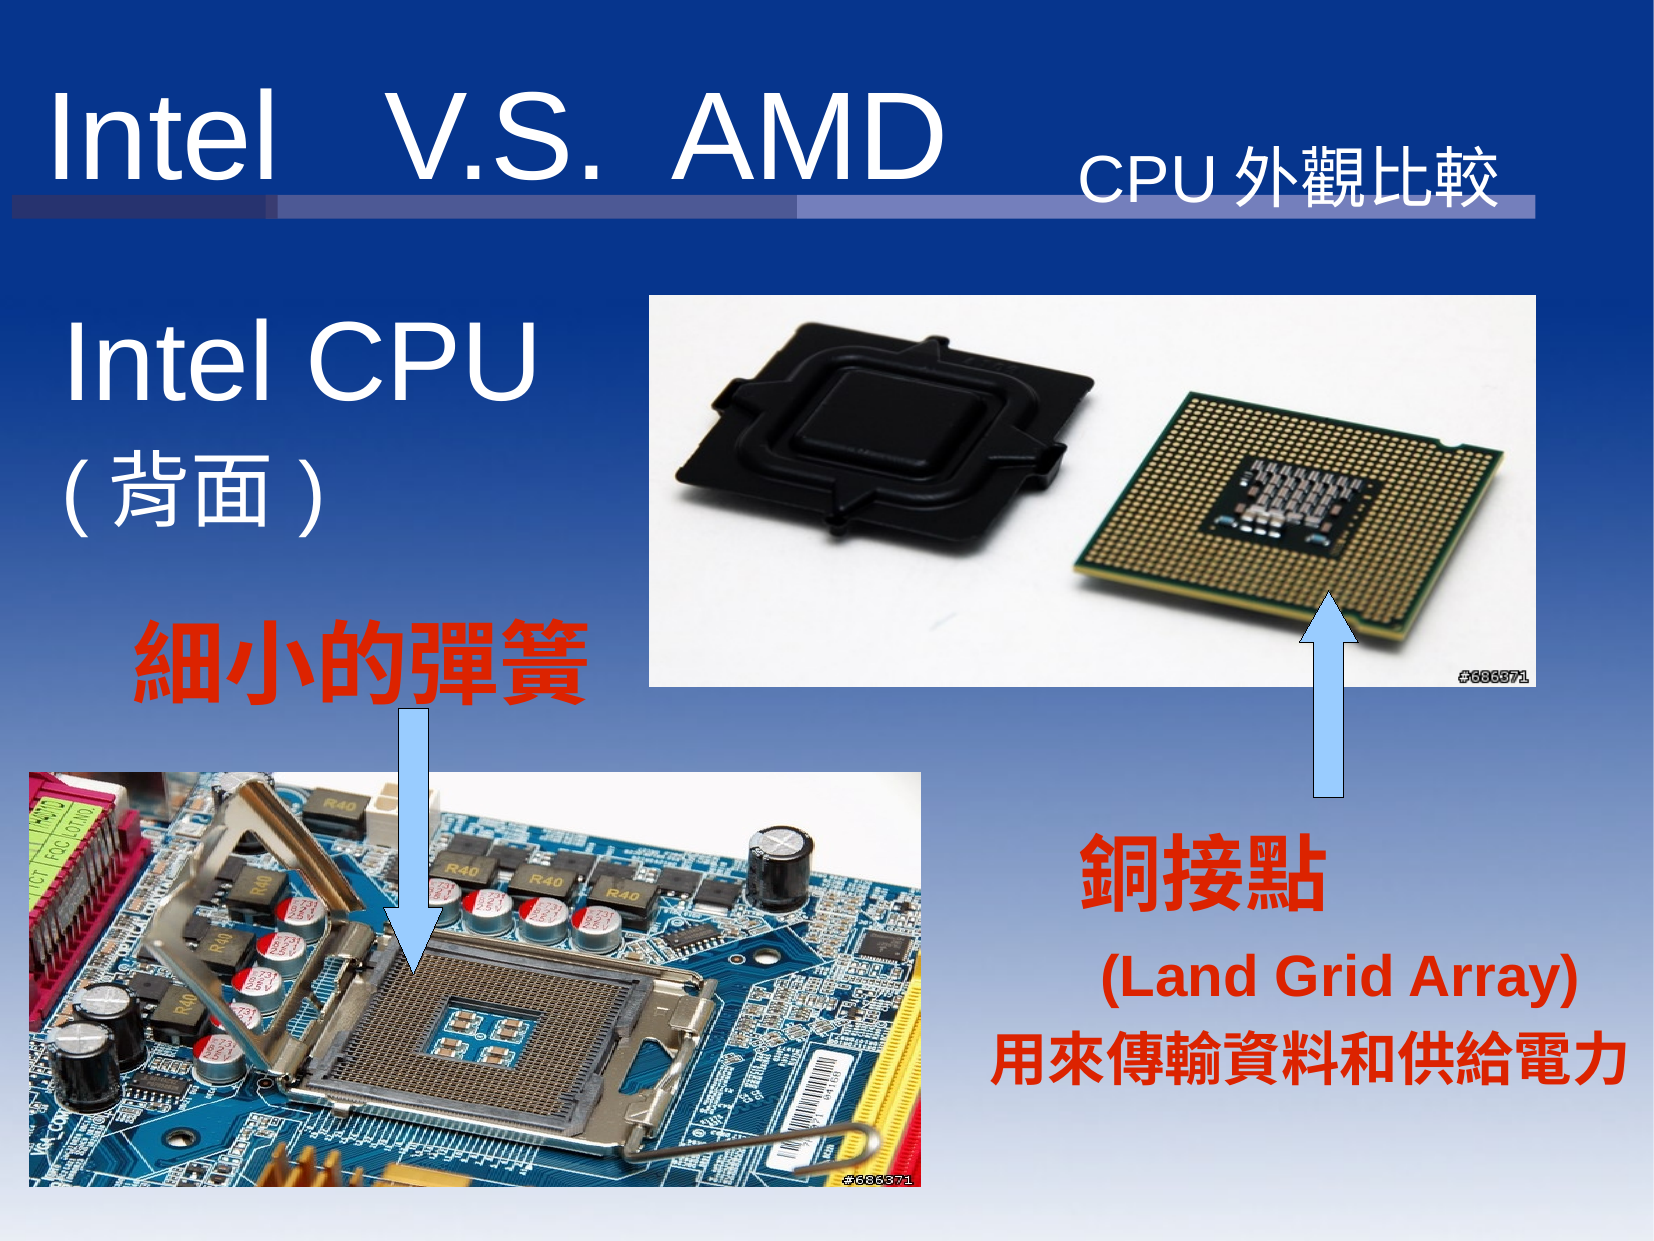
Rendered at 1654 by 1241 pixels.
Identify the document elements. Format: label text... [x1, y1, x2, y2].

text_box Intel CPU (背面) [46, 291, 562, 532]
text_box [383, 708, 443, 975]
picture [1489, 1070, 1501, 1076]
text_box [1299, 590, 1359, 798]
text_box CPU外觀比較 [1062, 118, 1536, 266]
text_box 銅接點 (Land Grid Array) 用來傳輸資料和供給電力 [944, 800, 1654, 1070]
text_box Intel V.S. AMD [29, 59, 975, 364]
picture [0, 0, 1654, 1241]
picture [1136, 1073, 1148, 1080]
text_box 細小的彈簧 [118, 583, 621, 709]
